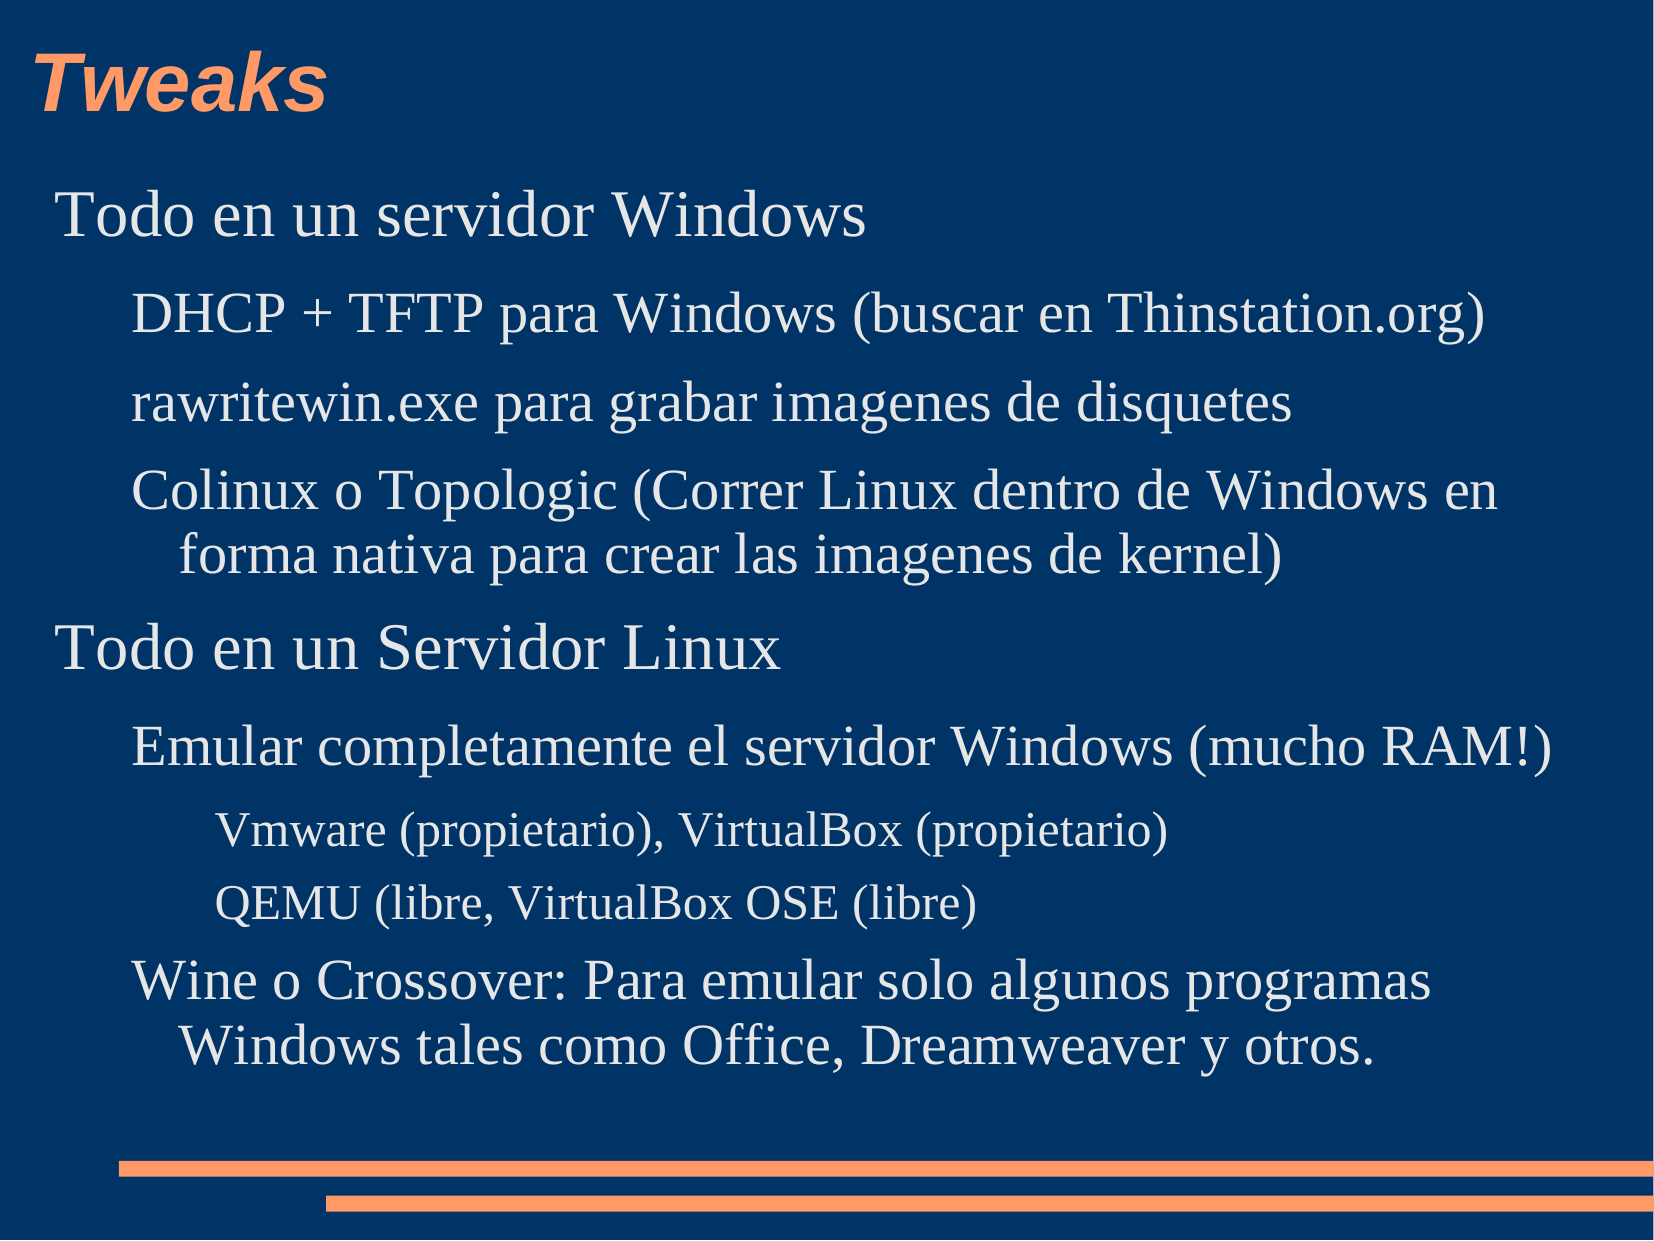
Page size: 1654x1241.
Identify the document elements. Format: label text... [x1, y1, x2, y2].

list Todo en un servidor Windows DHCP + TFTP para Windows (buscar en Thinstation.org) rawritewin.exe para grabar imagenes de disquetes Colinux o Topologic (Correr Linux dentro de Windows en forma nativa para crear las imagenes de kernel) Todo en un Servidor Linux Emular completamente el servidor Windows (mucho RAM!) Vmware (propietario), VirtualBox (propietario) QEMU (libre, VirtualBox OSE (libre) Wine o Crossover: Para emular solo algunos programas Windows tales como Office, Dreamweaver y otros. [37, 177, 1625, 1123]
title Tweaks [29, 16, 1442, 148]
